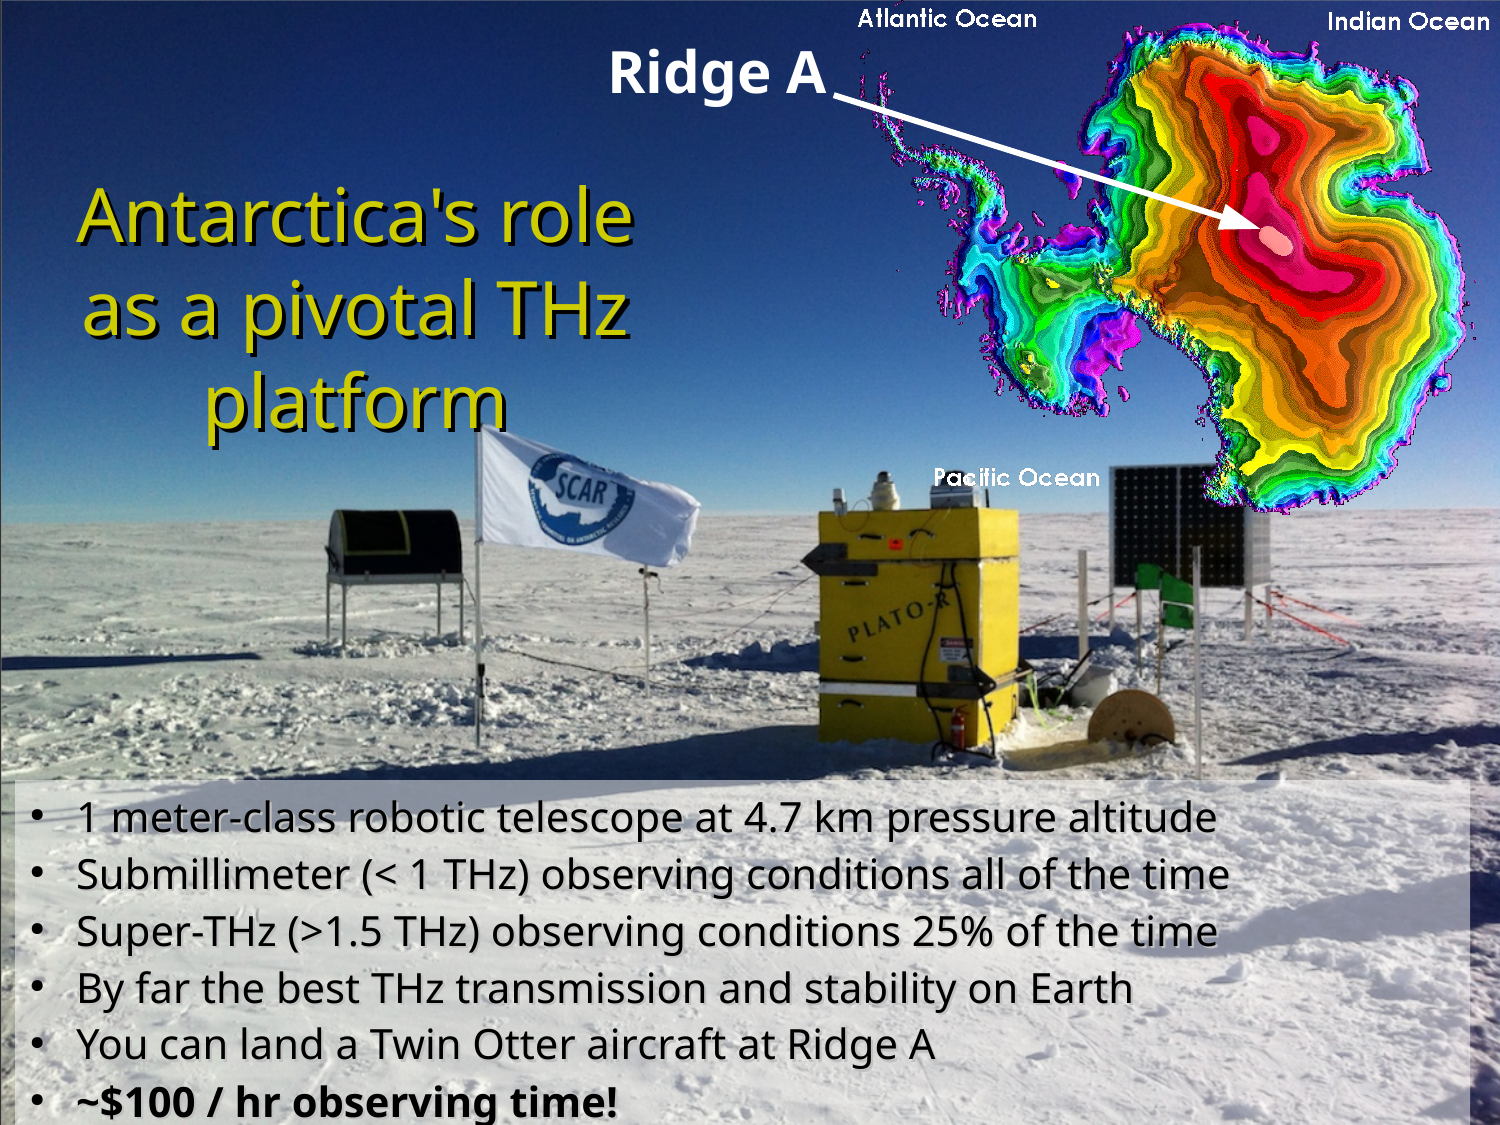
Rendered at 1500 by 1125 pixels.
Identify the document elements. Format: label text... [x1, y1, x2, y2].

text_box Antarctica's role as a pivotal THz platform [61, 160, 919, 411]
text_box 1 meter-class robotic telescope at 4.7 km pressure altitude Submillimeter (< 1 THz) observing conditions all of the time Super-THz (>1.5 THz) observing conditions 25% of the time By far the best THz transmission and stability on Earth You can land a Twin Otter aircraft at Ridge A ~$100 / hr observing time! [15, 780, 1471, 1091]
title Ridge A [567, 18, 846, 120]
picture [0, 0, 1500, 1125]
